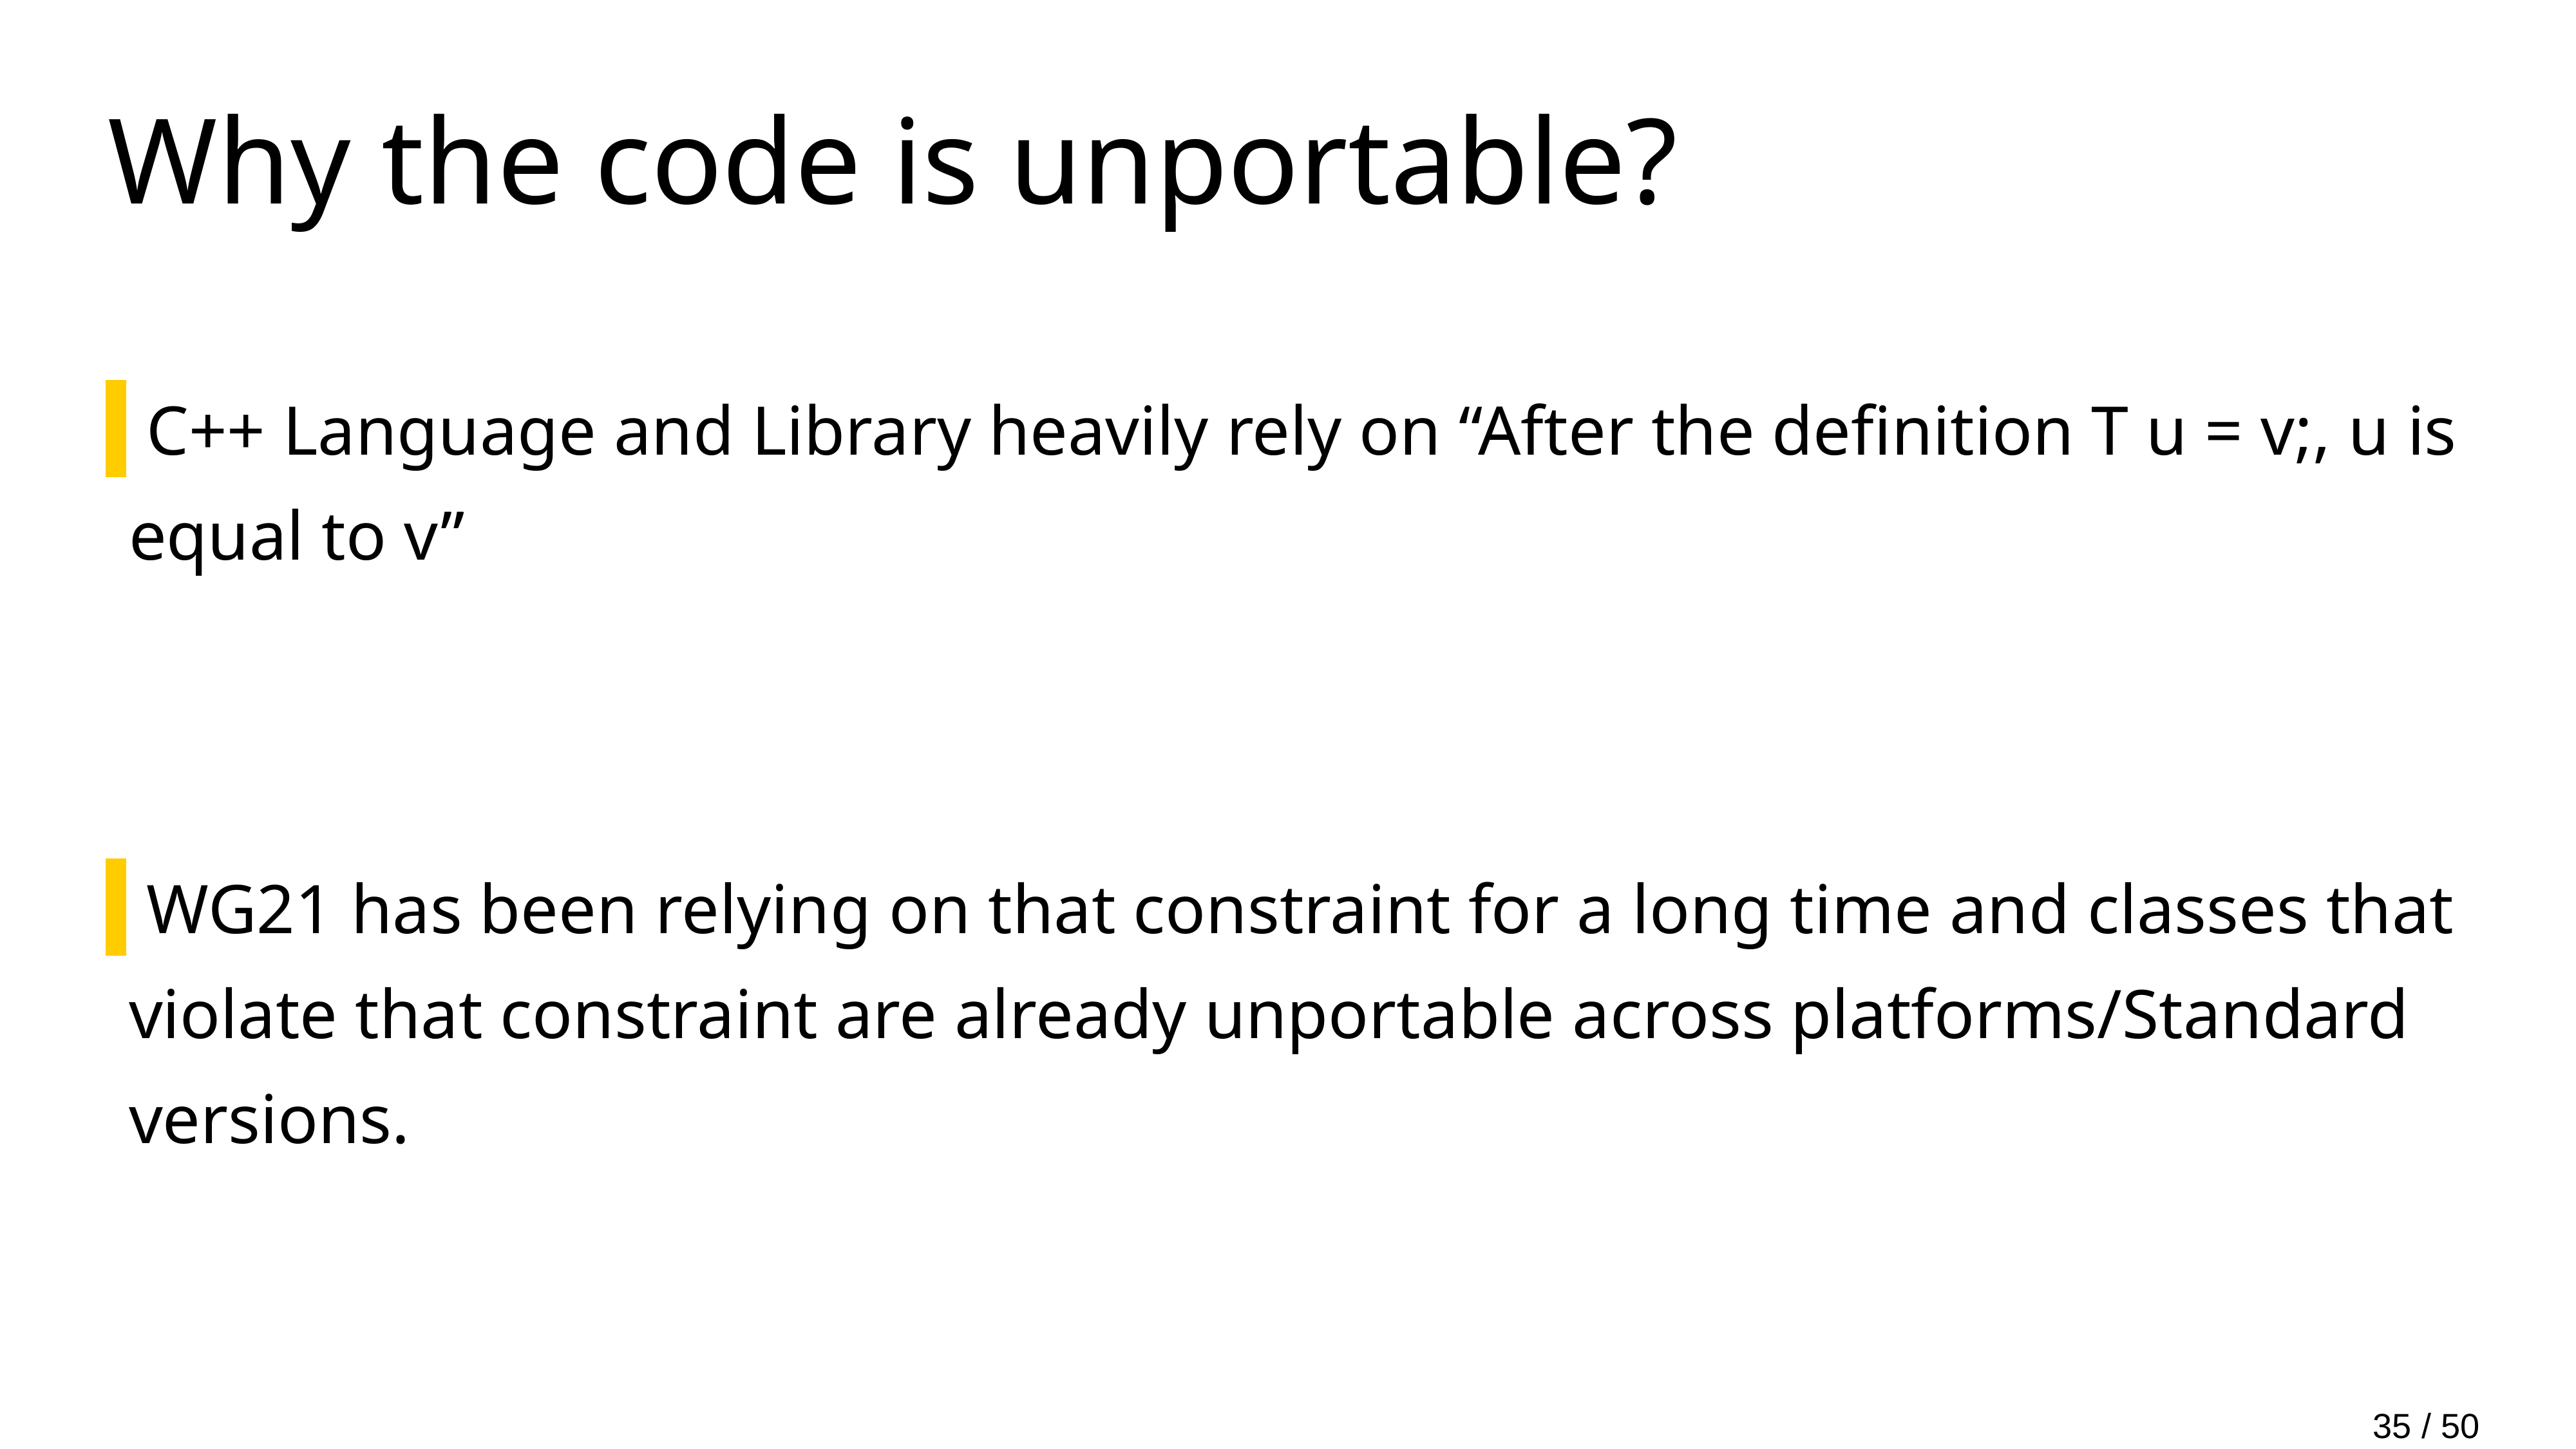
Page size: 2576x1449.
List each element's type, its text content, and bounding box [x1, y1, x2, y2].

title Why the code is unportable? [108, 80, 2468, 242]
text_box C++ Language and Library heavily rely on “After the definition T u = v;, u is equal to v” WG21 has been relying on that constraint for a long time and classes that violate that constraint are already unportable across platforms/Standard versions. [96, 364, 2512, 1419]
text_box <number> / 50 [2363, 1402, 2576, 1449]
